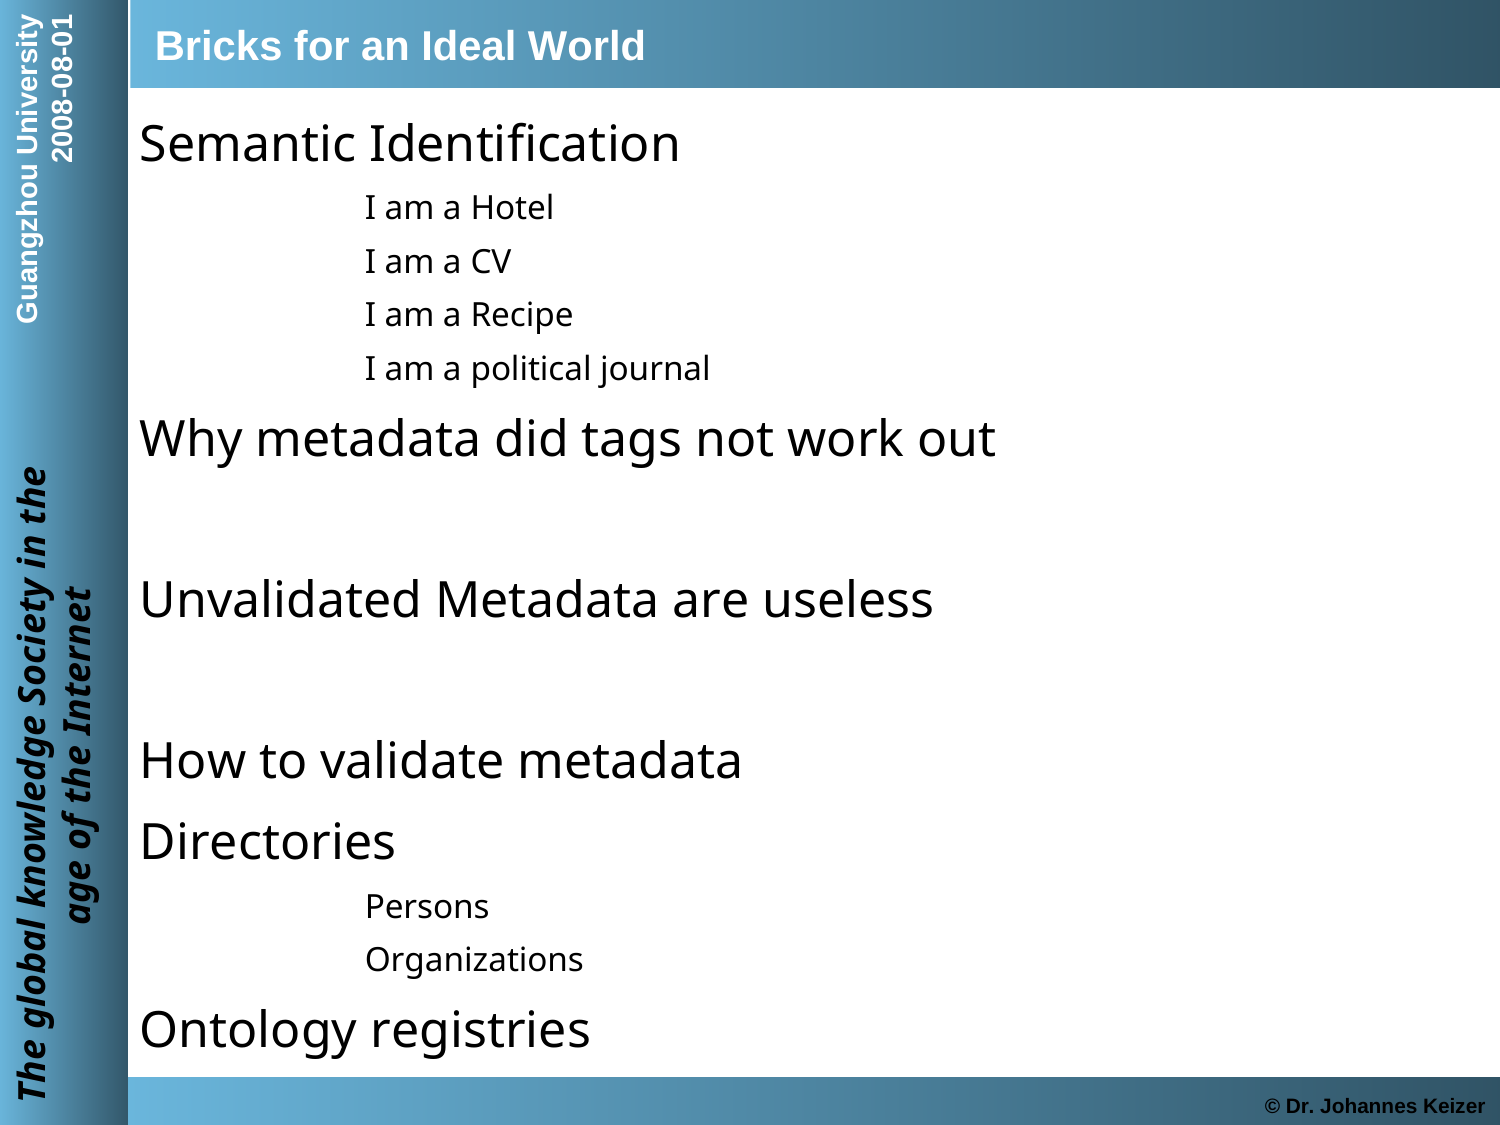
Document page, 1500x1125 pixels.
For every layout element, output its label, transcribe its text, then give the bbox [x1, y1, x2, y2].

list Semantic Identification I am a Hotel I am a CV I am a Recipe I am a political journal Why metadata did tags not work out Unvalidated Metadata are useless How to validate metadata Directories Persons Organizations Ontology registries [125, 99, 1472, 1063]
title Bricks for an Ideal World [140, 0, 1500, 92]
